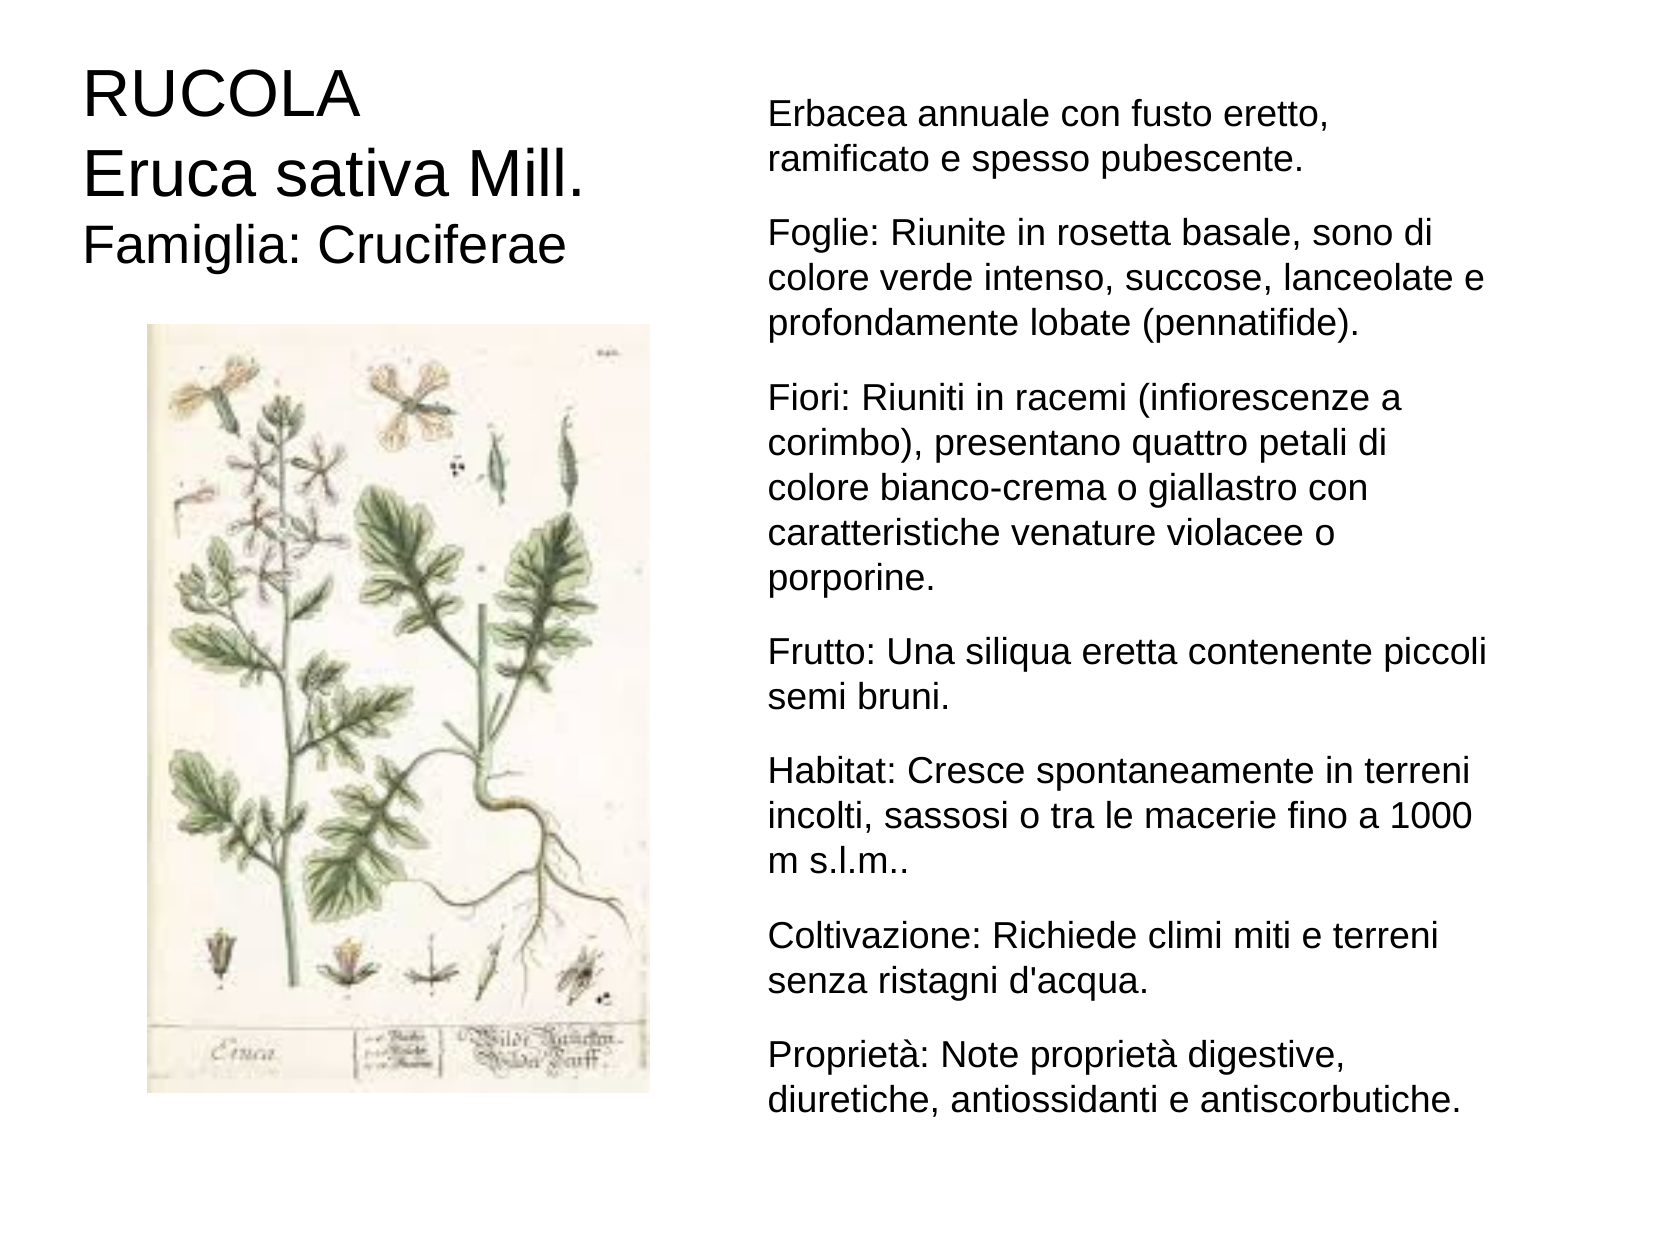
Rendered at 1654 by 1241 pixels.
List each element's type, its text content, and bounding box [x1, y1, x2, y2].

list Erbacea annuale con fusto eretto, ramificato e spesso pubescente. Foglie: Riunite in rosetta basale, sono di colore verde intenso, succose, lanceolate e profondamente lobate (pennatifide). Fiori: Riuniti in racemi (infiorescenze a corimbo), presentano quattro petali di colore bianco-crema o giallastro con caratteristiche venature violacee o porporine. Frutto: Una siliqua eretta contenente piccoli semi bruni. Habitat: Cresce spontaneamente in terreni incolti, sassosi o tra le macerie fino a 1000 m s.l.m.. Coltivazione: Richiede climi miti e terreni senza ristagni d'acqua. Proprietà: Note proprietà digestive, diuretiche, antiossidanti e antiscorbutiche. [767, 88, 1494, 1139]
title RUCOLA Eruca sativa Mill. Famiglia: Cruciferae [82, 49, 1571, 274]
picture [147, 324, 650, 1093]
